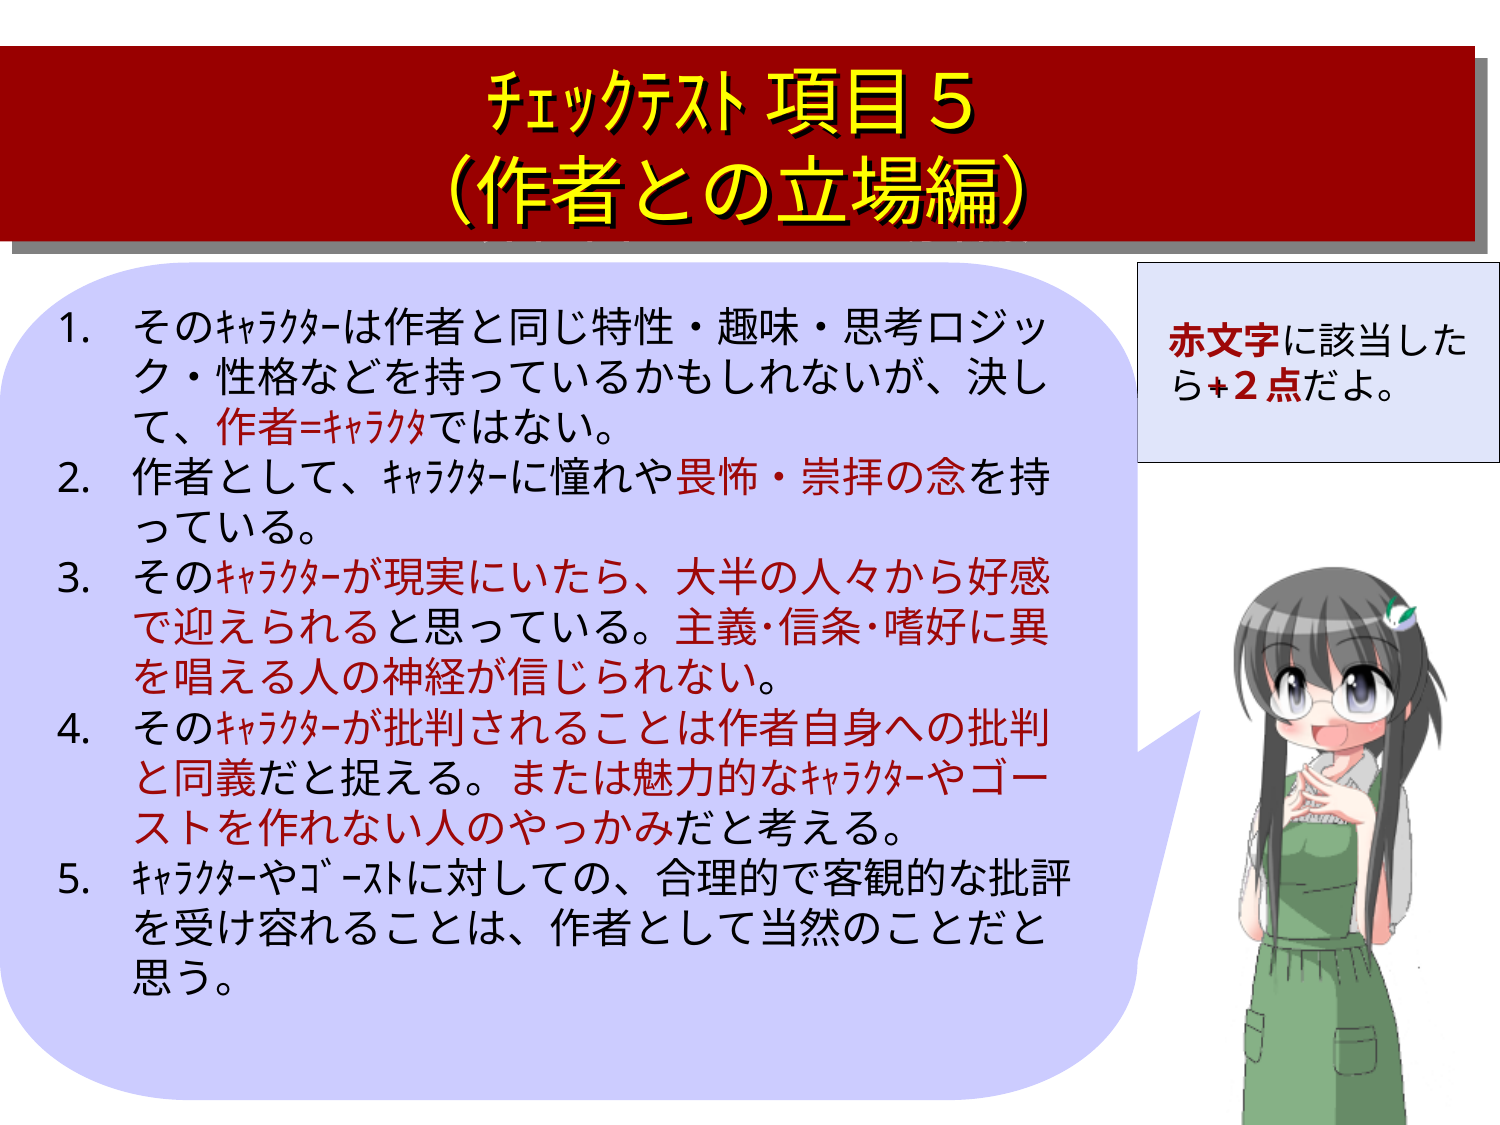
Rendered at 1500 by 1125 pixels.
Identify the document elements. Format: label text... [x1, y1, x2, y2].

text_box そのｷｬﾗｸﾀｰは作者と同じ特性・趣味・思考ロジック・性格などを持っているかもしれないが、決して、作者=ｷｬﾗｸﾀではない。 作者として、ｷｬﾗｸﾀｰに憧れや畏怖・崇拝の念を持っている。 そのｷｬﾗｸﾀｰが現実にいたら、大半の人々から好感で迎えられると思っている。主義･信条･嗜好に異を唱える人の神経が信じられない。 そのｷｬﾗｸﾀｰが批判されることは作者自身への批判と同義だと捉える。または魅力的なｷｬﾗｸﾀｰやゴーストを作れない人のやっかみだと考える。 ｷｬﾗｸﾀｰやｺﾞｰｽﾄに対しての、合理的で客観的な批評を受け容れることは、作者として当然のことだと思う。 [0, 262, 1201, 1101]
text_box 赤文字に該当したら+２点だよ。 [1137, 262, 1500, 463]
picture [1225, 558, 1455, 1125]
title ﾁｪｯｸﾃｽﾄ 項目５ （作者との立場編） [0, 46, 1475, 242]
